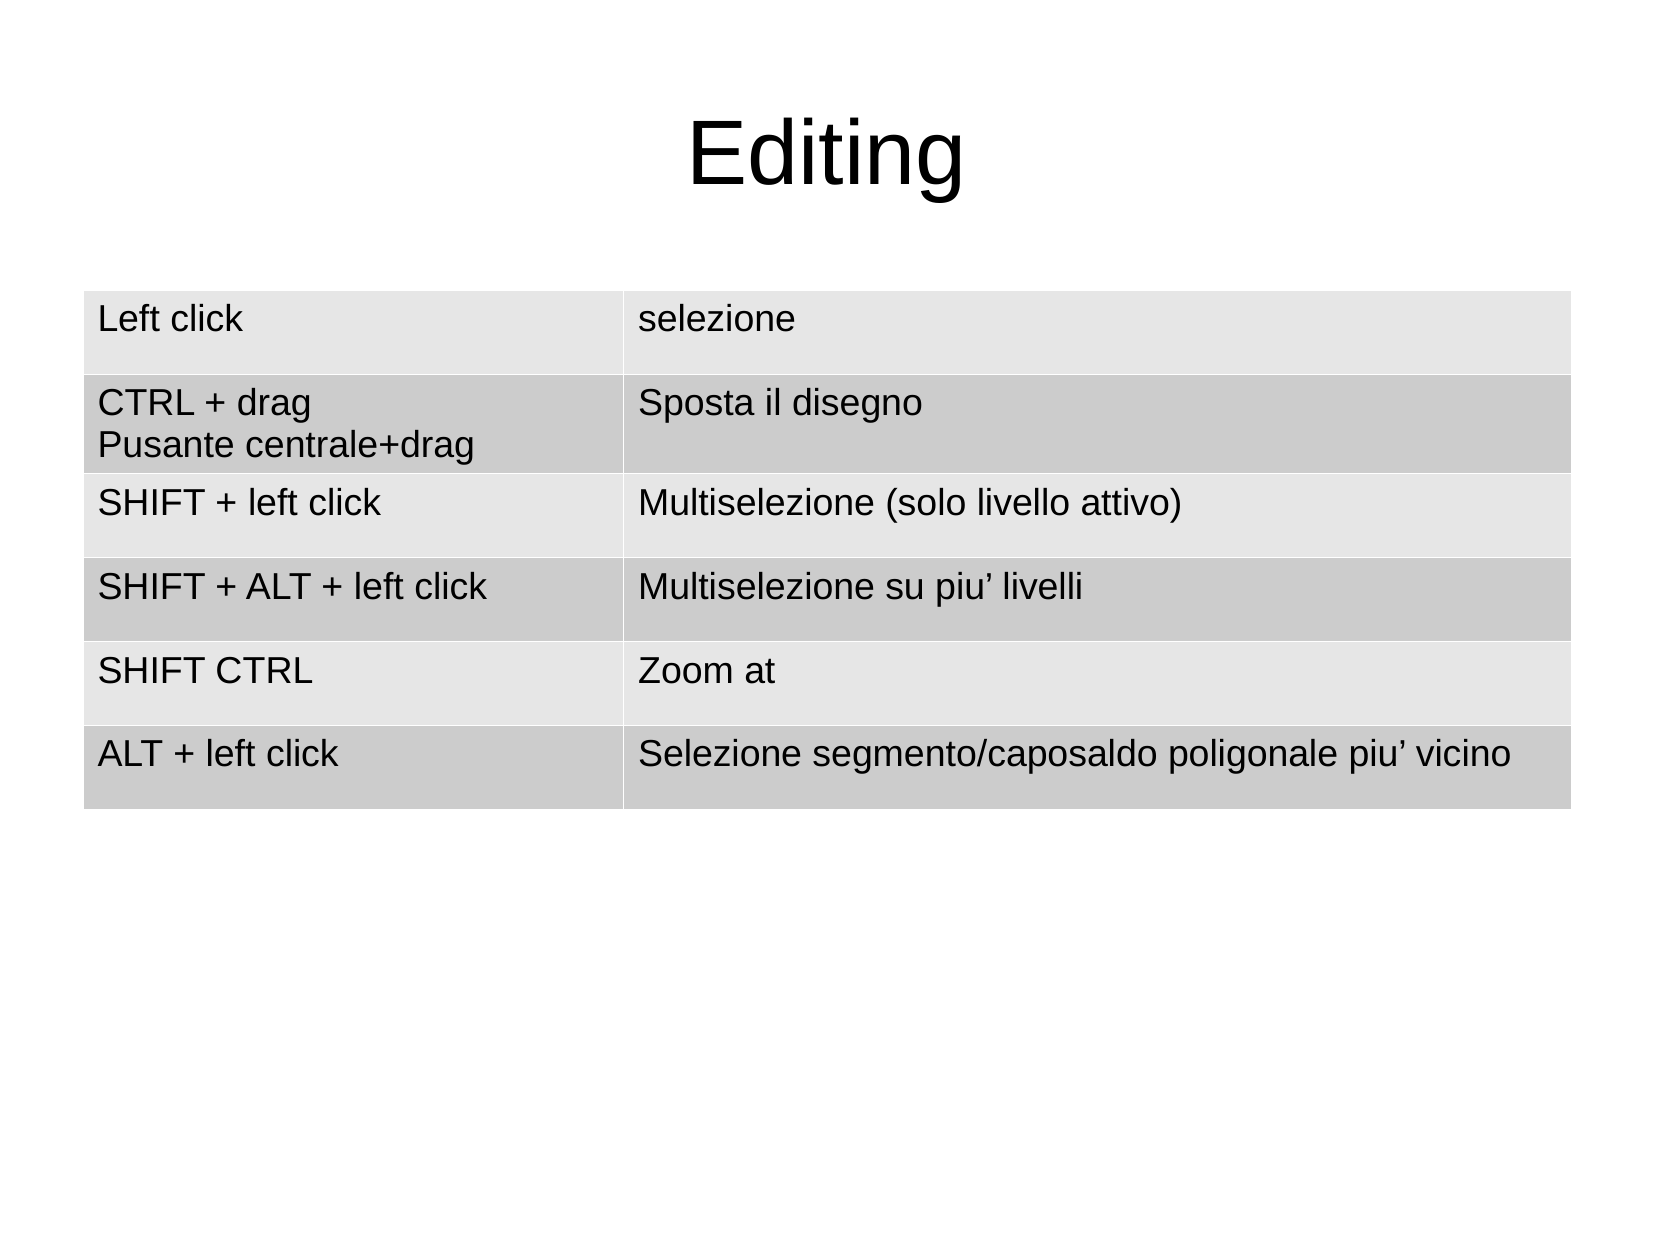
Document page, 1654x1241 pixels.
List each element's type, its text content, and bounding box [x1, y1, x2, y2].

table_cell SHIFT + left click [84, 474, 623, 557]
table_header Left click [84, 291, 623, 374]
table_cell CTRL + drag Pusante centrale+drag [84, 375, 623, 473]
table_cell Selezione segmento/caposaldo poligonale piu’ vicino [624, 726, 1571, 809]
table_cell ALT + left click [84, 726, 623, 809]
table_cell Sposta il disegno [624, 375, 1571, 473]
table_header selezione [624, 291, 1571, 374]
table_cell SHIFT + ALT + left click [84, 558, 623, 641]
table_cell Zoom at [624, 642, 1571, 725]
table_cell Multiselezione (solo livello attivo) [624, 474, 1571, 557]
table_cell SHIFT CTRL [84, 642, 623, 725]
title Editing [82, 49, 1571, 257]
table_cell Multiselezione su piu’ livelli [624, 558, 1571, 641]
